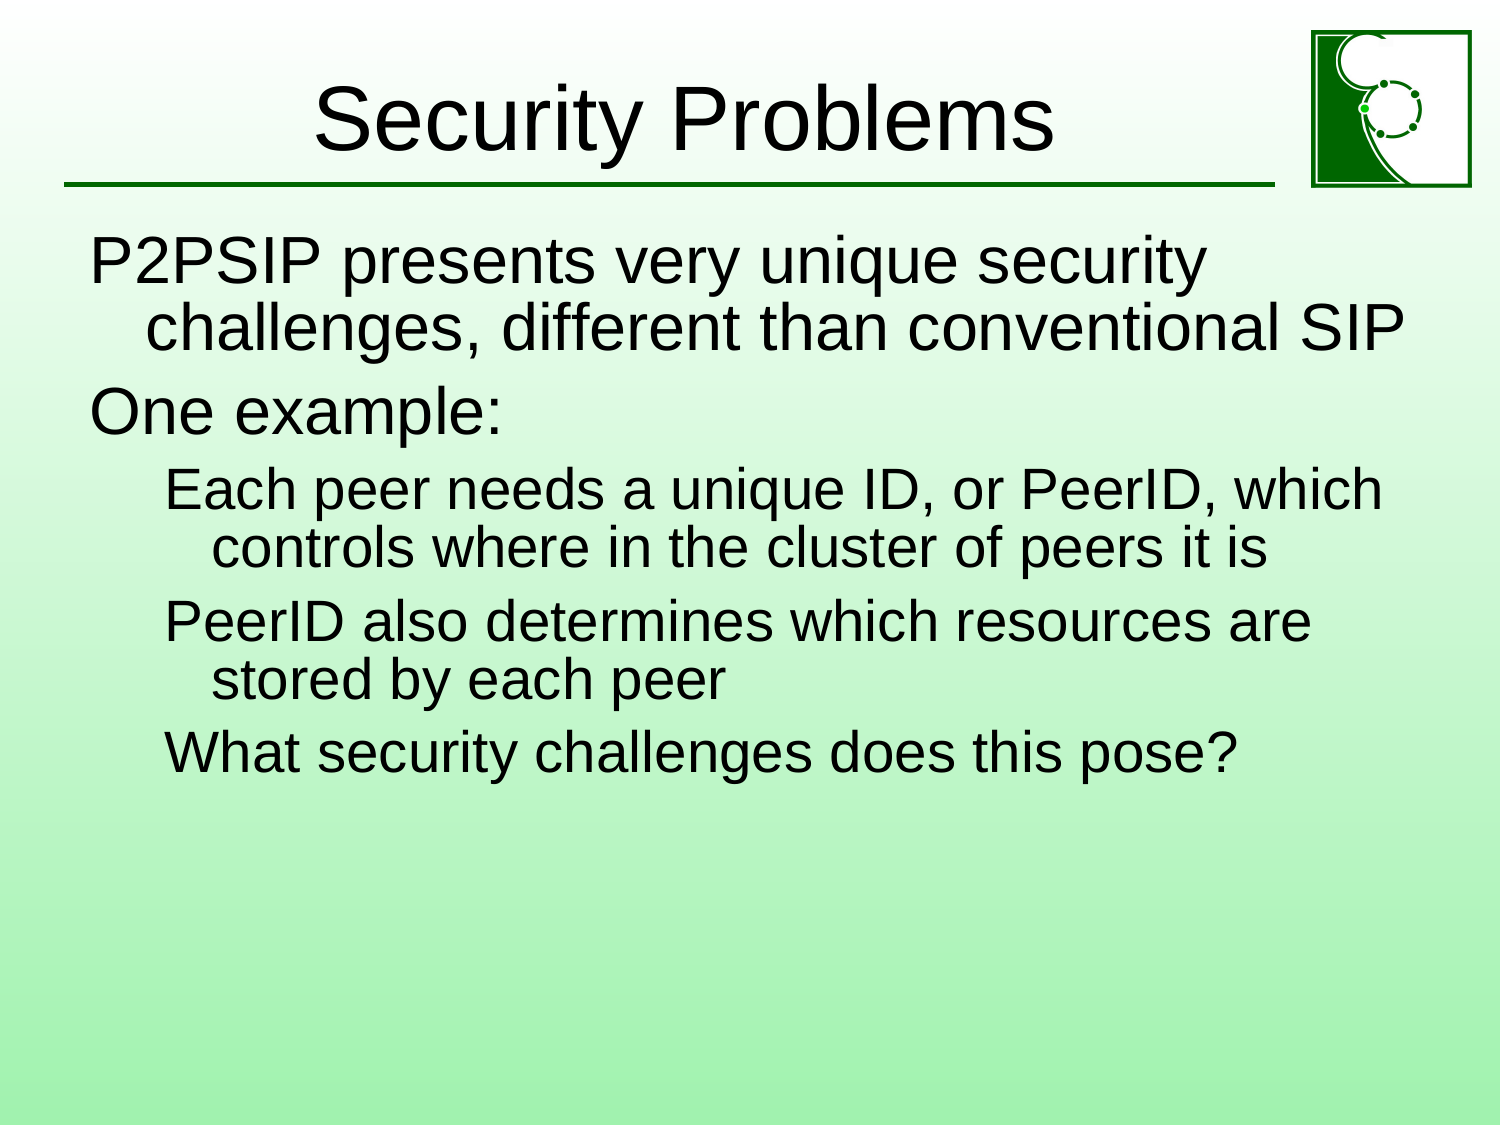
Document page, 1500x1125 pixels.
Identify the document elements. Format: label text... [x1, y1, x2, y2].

list P2PSIP presents very unique security challenges, different than conventional SIP One example: Each peer needs a unique ID, or PeerID, which controls where in the cluster of peers it is PeerID also determines which resources are stored by each peer What security challenges does this pose? [74, 222, 1458, 1006]
picture [1311, 30, 1472, 188]
title Security Problems [76, 24, 1295, 213]
